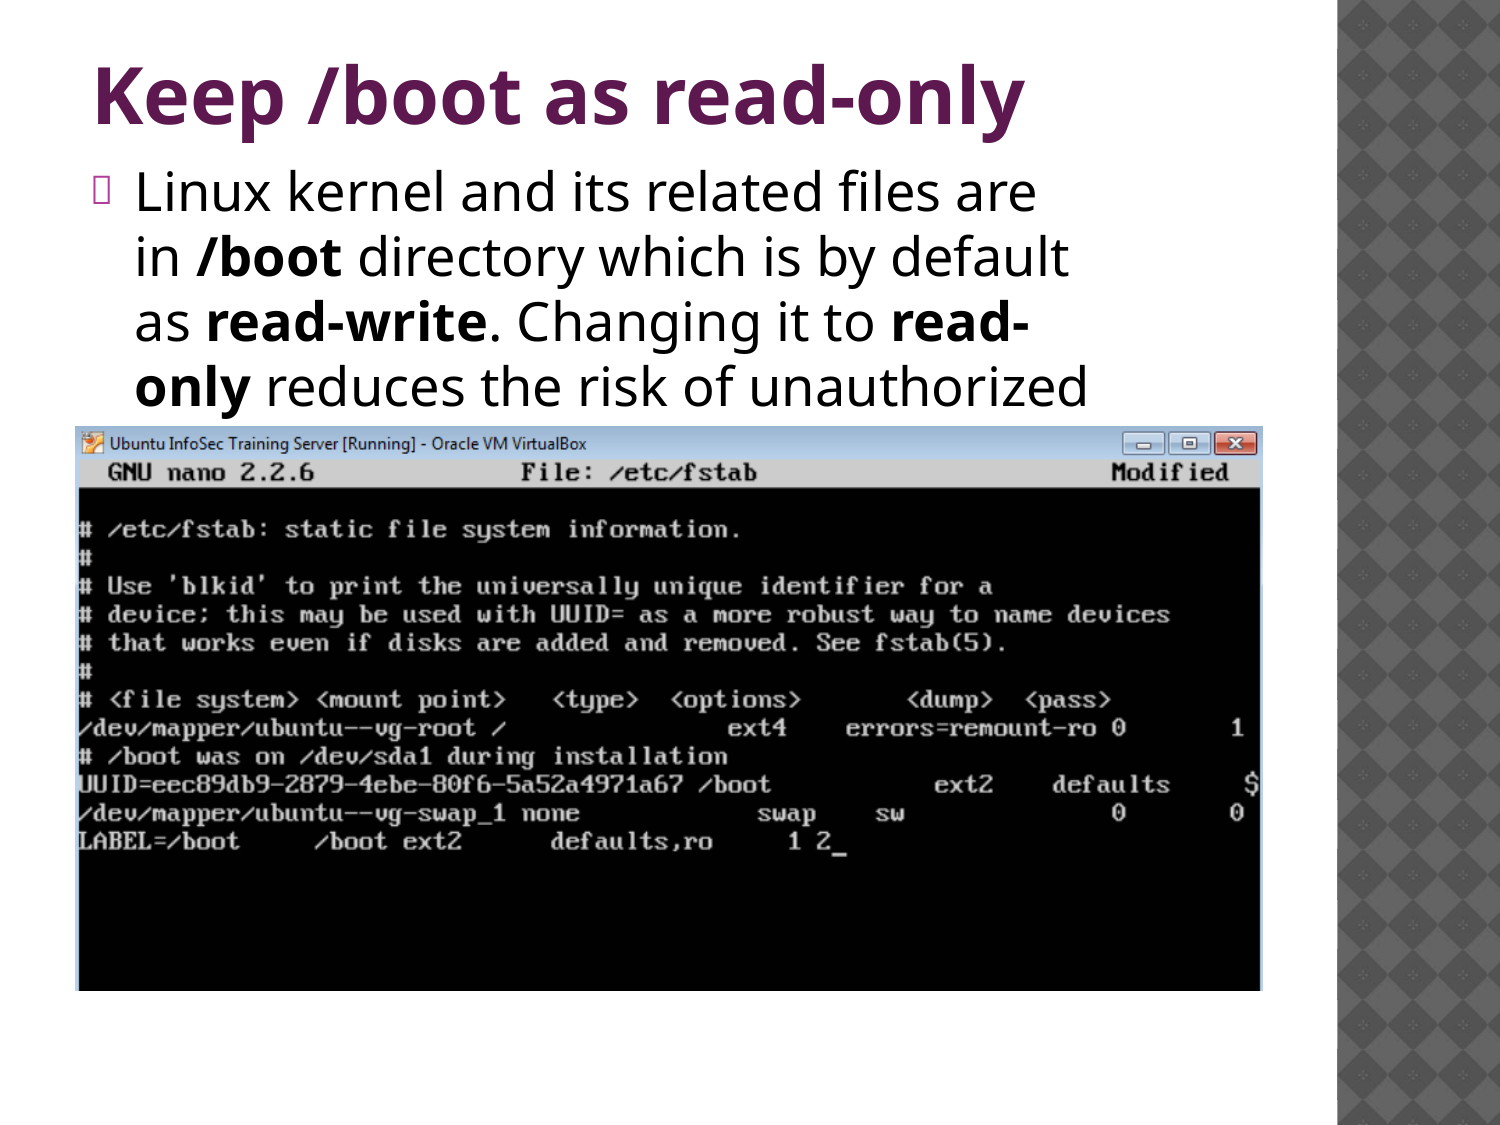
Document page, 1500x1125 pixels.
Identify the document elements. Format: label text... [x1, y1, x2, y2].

list Linux kernel and its related files are in /boot directory which is by default as read-write. Changing it to read-only reduces the risk of unauthorized modification of critical boot files. To do this, open “/etc/fstab” file. Add the following line at the bottom, save and close it. LABEL=/boot /boot ext2 defaults,ro 1 2 [75, 149, 1250, 413]
picture [1337, 0, 1500, 1125]
title Keep /boot as read-only [75, 37, 1043, 149]
picture [75, 426, 1263, 991]
